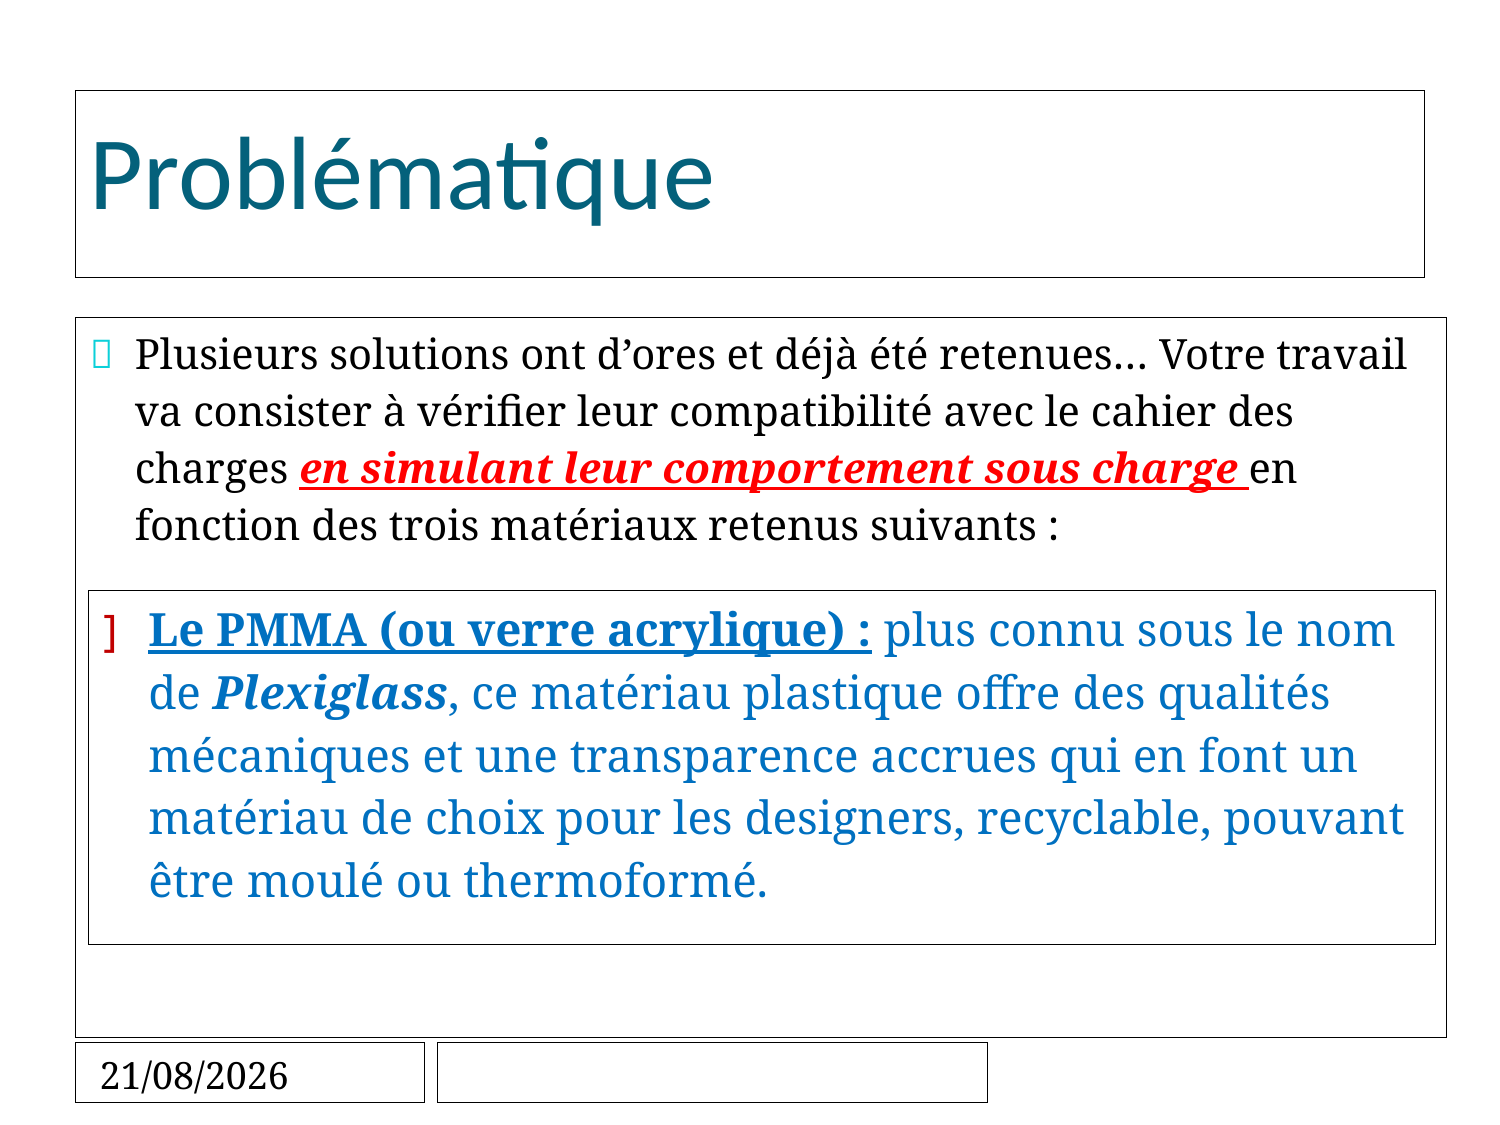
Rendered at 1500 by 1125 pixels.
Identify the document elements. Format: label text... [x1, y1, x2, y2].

title Problématique [75, 90, 1425, 278]
list Plusieurs solutions ont d’ores et déjà été retenues… Votre travail va consister à vérifier leur compatibilité avec le cahier des charges en simulant leur comportement sous charge en fonction des trois matériaux retenus suivants : [75, 317, 1447, 1038]
text_box Le PMMA (ou verre acrylique) : plus connu sous le nom de Plexiglass, ce matériau plastique offre des qualités mécaniques et une transparence accrues qui en font un matériau de choix pour les designers, recyclable, pouvant être moulé ou thermoformé. [88, 590, 1436, 945]
